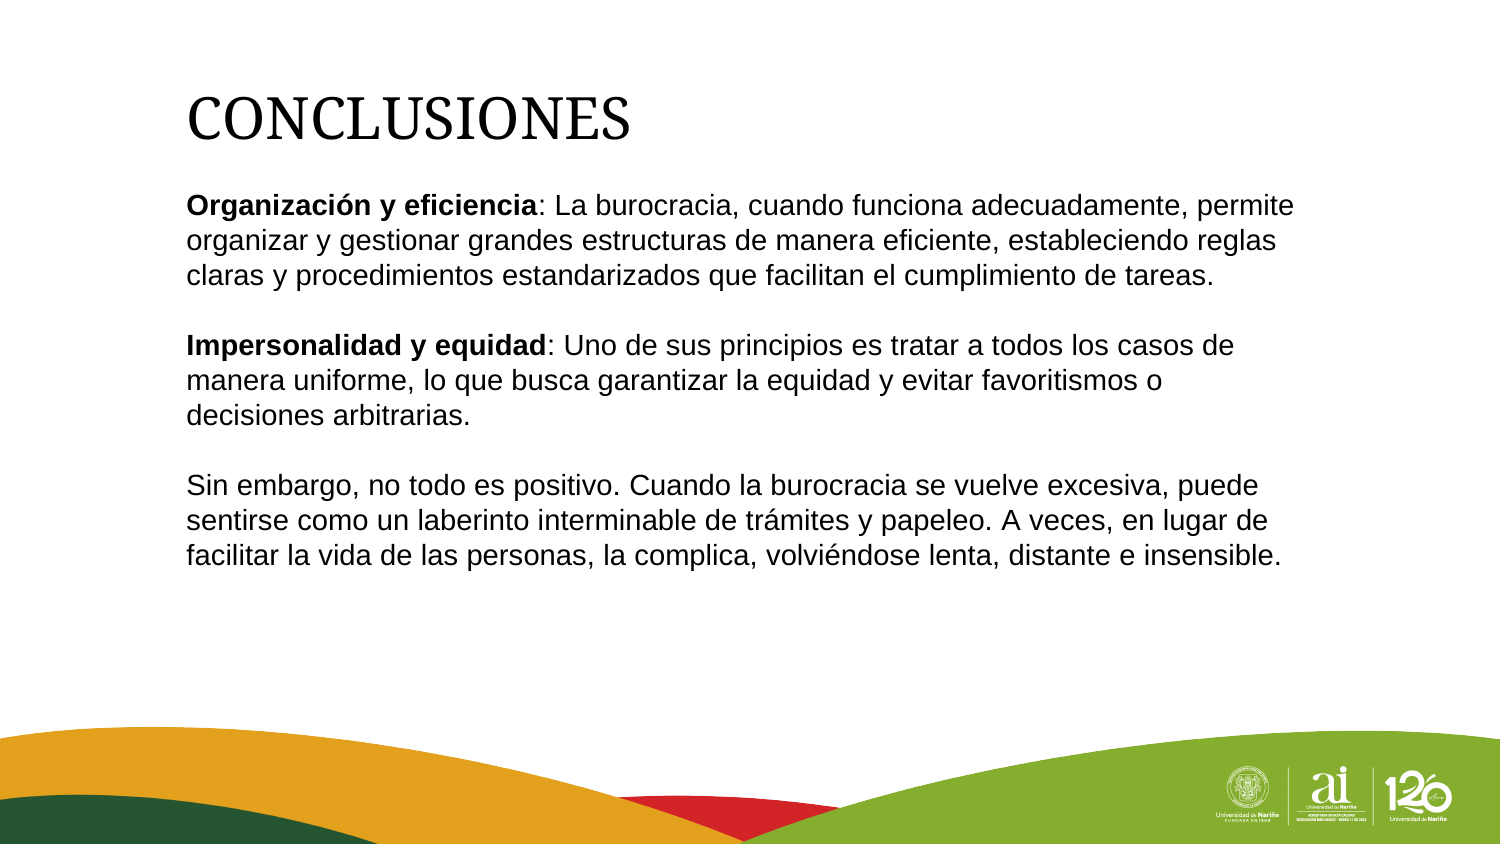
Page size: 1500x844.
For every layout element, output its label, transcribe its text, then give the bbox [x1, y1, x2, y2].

text_box CONCLUSIONES [171, 73, 722, 160]
picture [0, 15, 1500, 844]
text_box Organización y eficiencia: La burocracia, cuando funciona adecuadamente, permite organizar y gestionar grandes estructuras de manera eficiente, estableciendo reglas claras y procedimientos estandarizados que facilitan el cumplimiento de tareas. Impersonalidad y equidad: Uno de sus principios es tratar a todos los casos de manera uniforme, lo que busca garantizar la equidad y evitar favoritismos o decisiones arbitrarias. Sin embargo, no todo es positivo. Cuando la burocracia se vuelve excesiva, puede sentirse como un laberinto interminable de trámites y papeleo. A veces, en lugar de facilitar la vida de las personas, la complica, volviéndose lenta, distante e insensible. [171, 179, 1311, 583]
